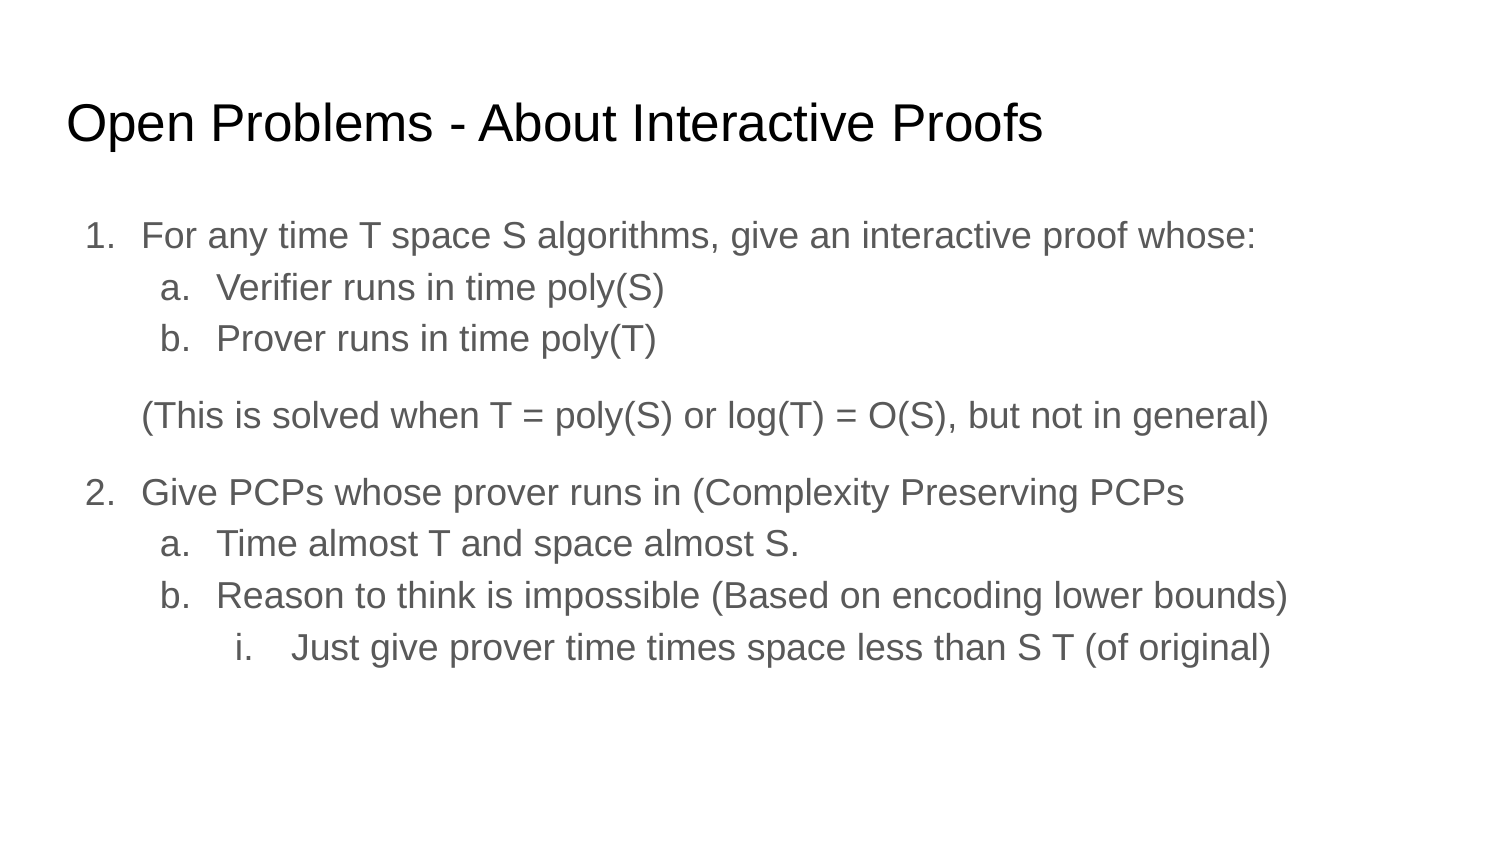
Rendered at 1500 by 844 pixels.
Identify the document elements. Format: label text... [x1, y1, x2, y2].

list For any time T space S algorithms, give an interactive proof whose: Verifier runs in time poly(S) Prover runs in time poly(T) (This is solved when T = poly(S) or log(T) = O(S), but not in general) Give PCPs whose prover runs in (Complexity Preserving PCPs Time almost T and space almost S. Reason to think is impossible (Based on encoding lower bounds) Just give prover time times space less than S T (of original) [51, 189, 1449, 750]
title Open Problems - About Interactive Proofs [51, 72, 1449, 167]
